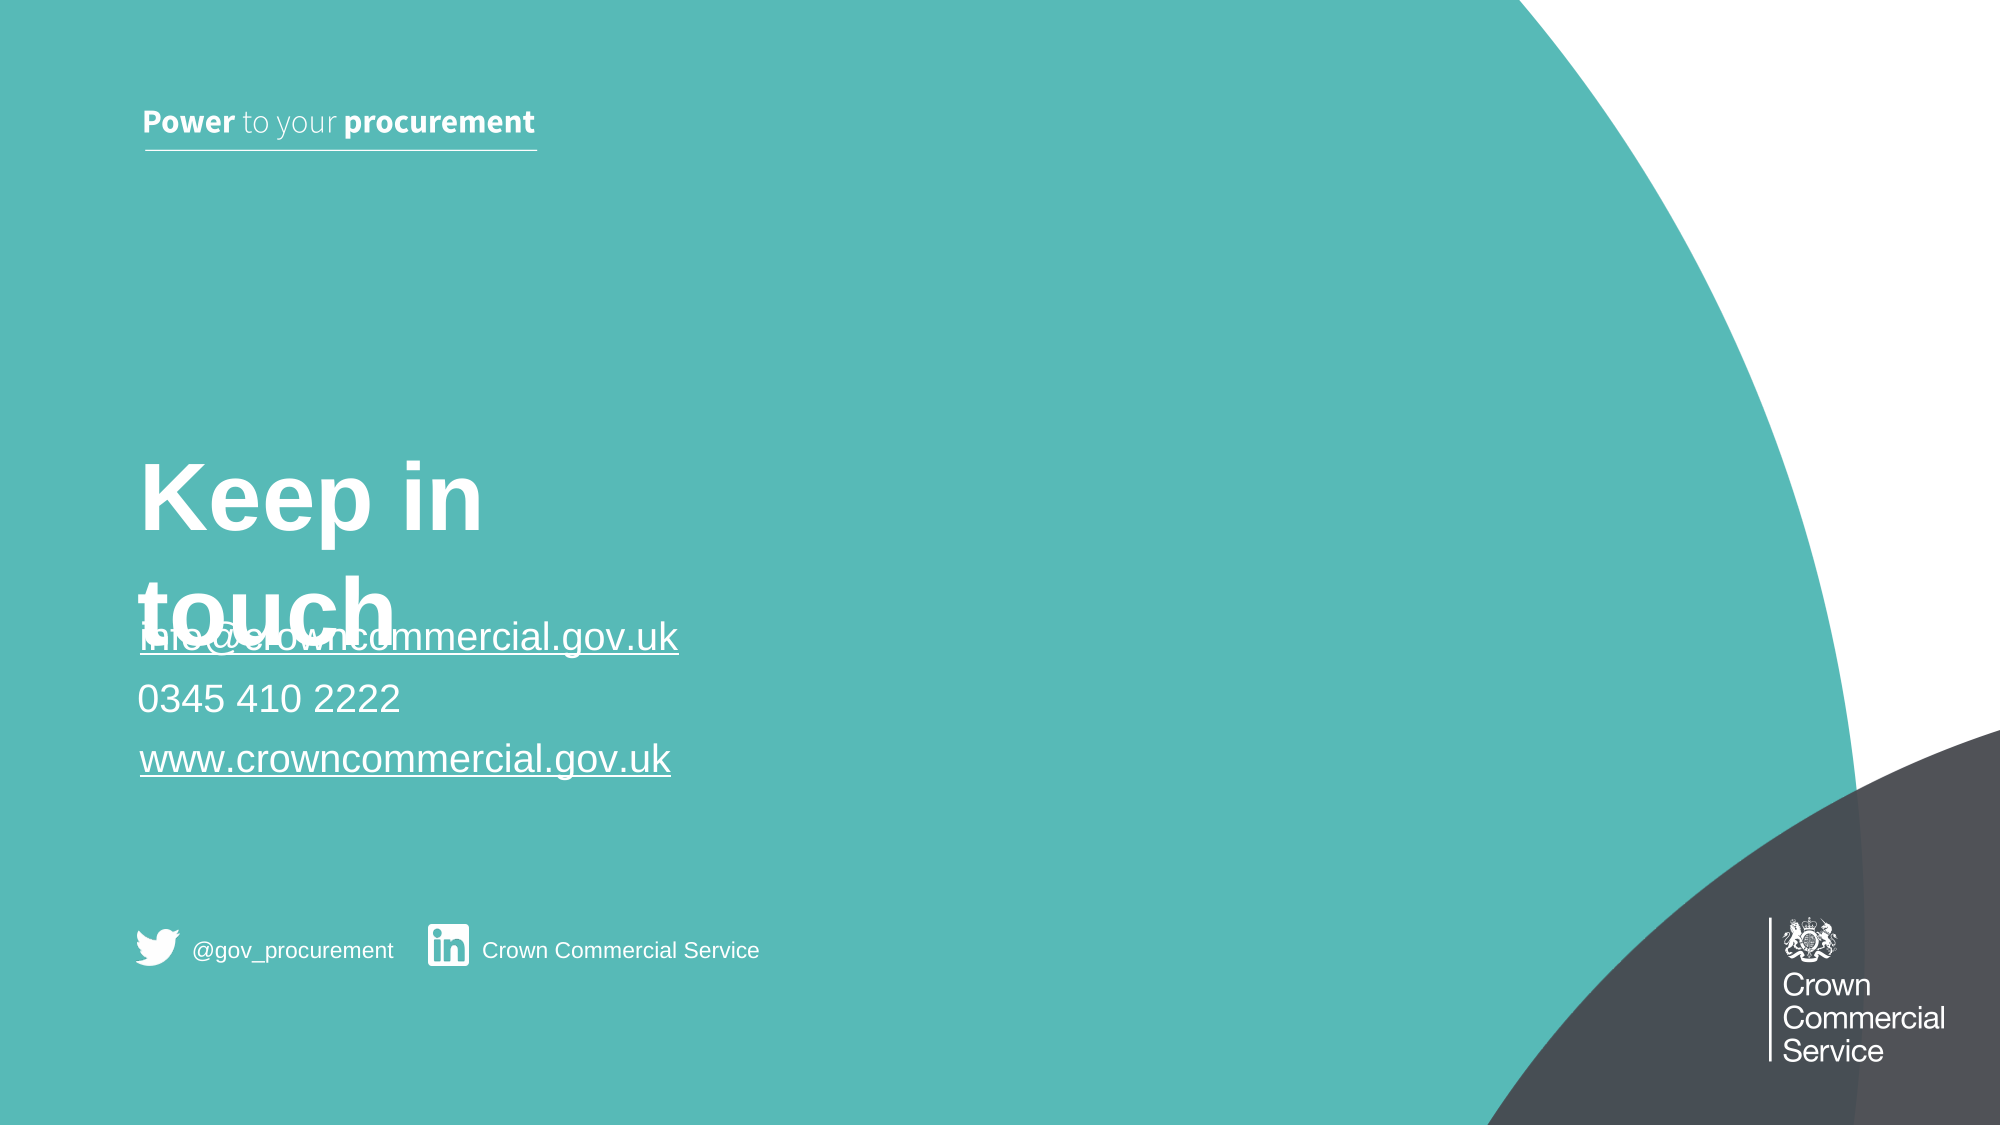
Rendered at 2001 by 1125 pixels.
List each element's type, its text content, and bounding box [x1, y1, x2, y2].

text_box @gov_procurement [189, 935, 397, 961]
text_box info@crowncommercial.gov.uk 0345 410 2222 www.crowncommercial.gov.uk [137, 596, 694, 783]
text_box Crown Commercial Service [480, 935, 764, 961]
title Keep in touch [137, 434, 785, 556]
picture [0, 0, 2000, 1125]
